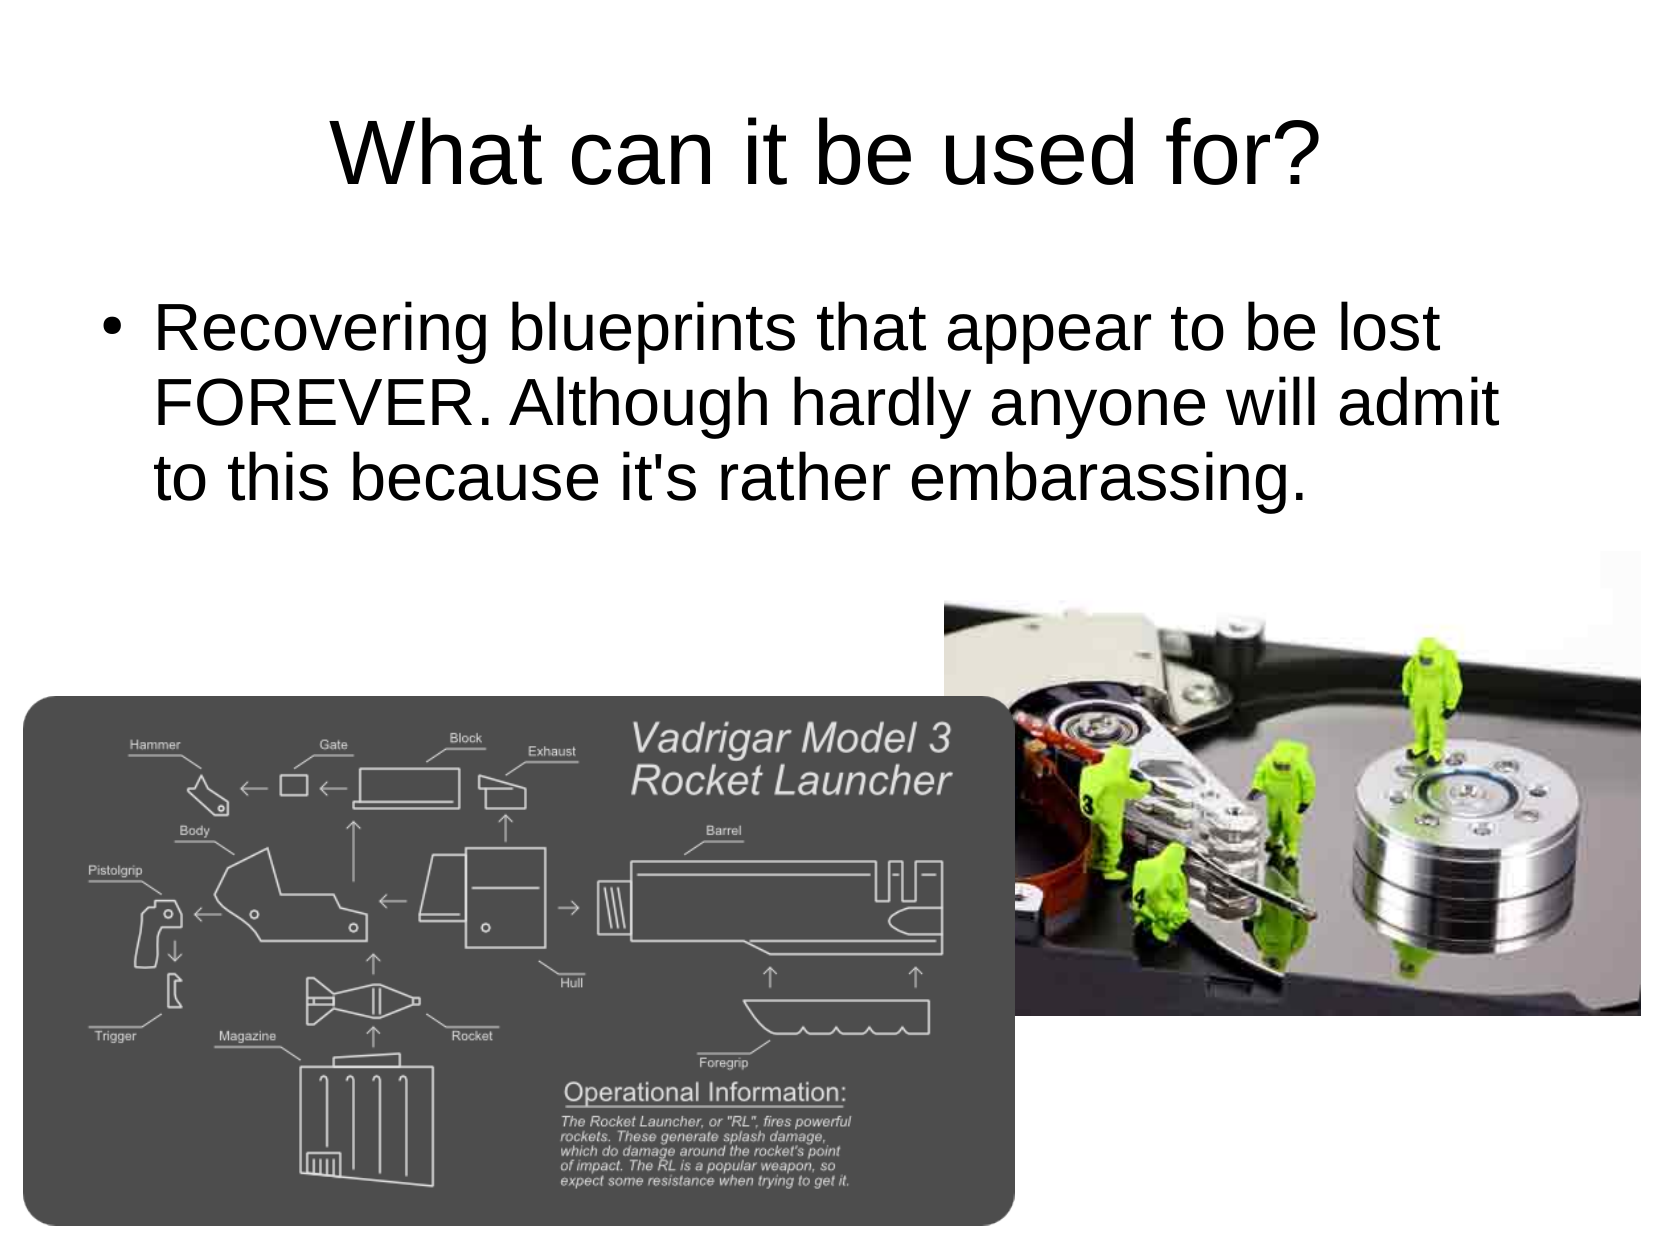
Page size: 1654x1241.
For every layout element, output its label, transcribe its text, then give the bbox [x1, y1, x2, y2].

list Recovering blueprints that appear to be lost FOREVER. Although hardly anyone will admit to this because it's rather embarassing. [82, 290, 1571, 1010]
title What can it be used for? [82, 49, 1571, 257]
picture [23, 551, 1641, 1226]
